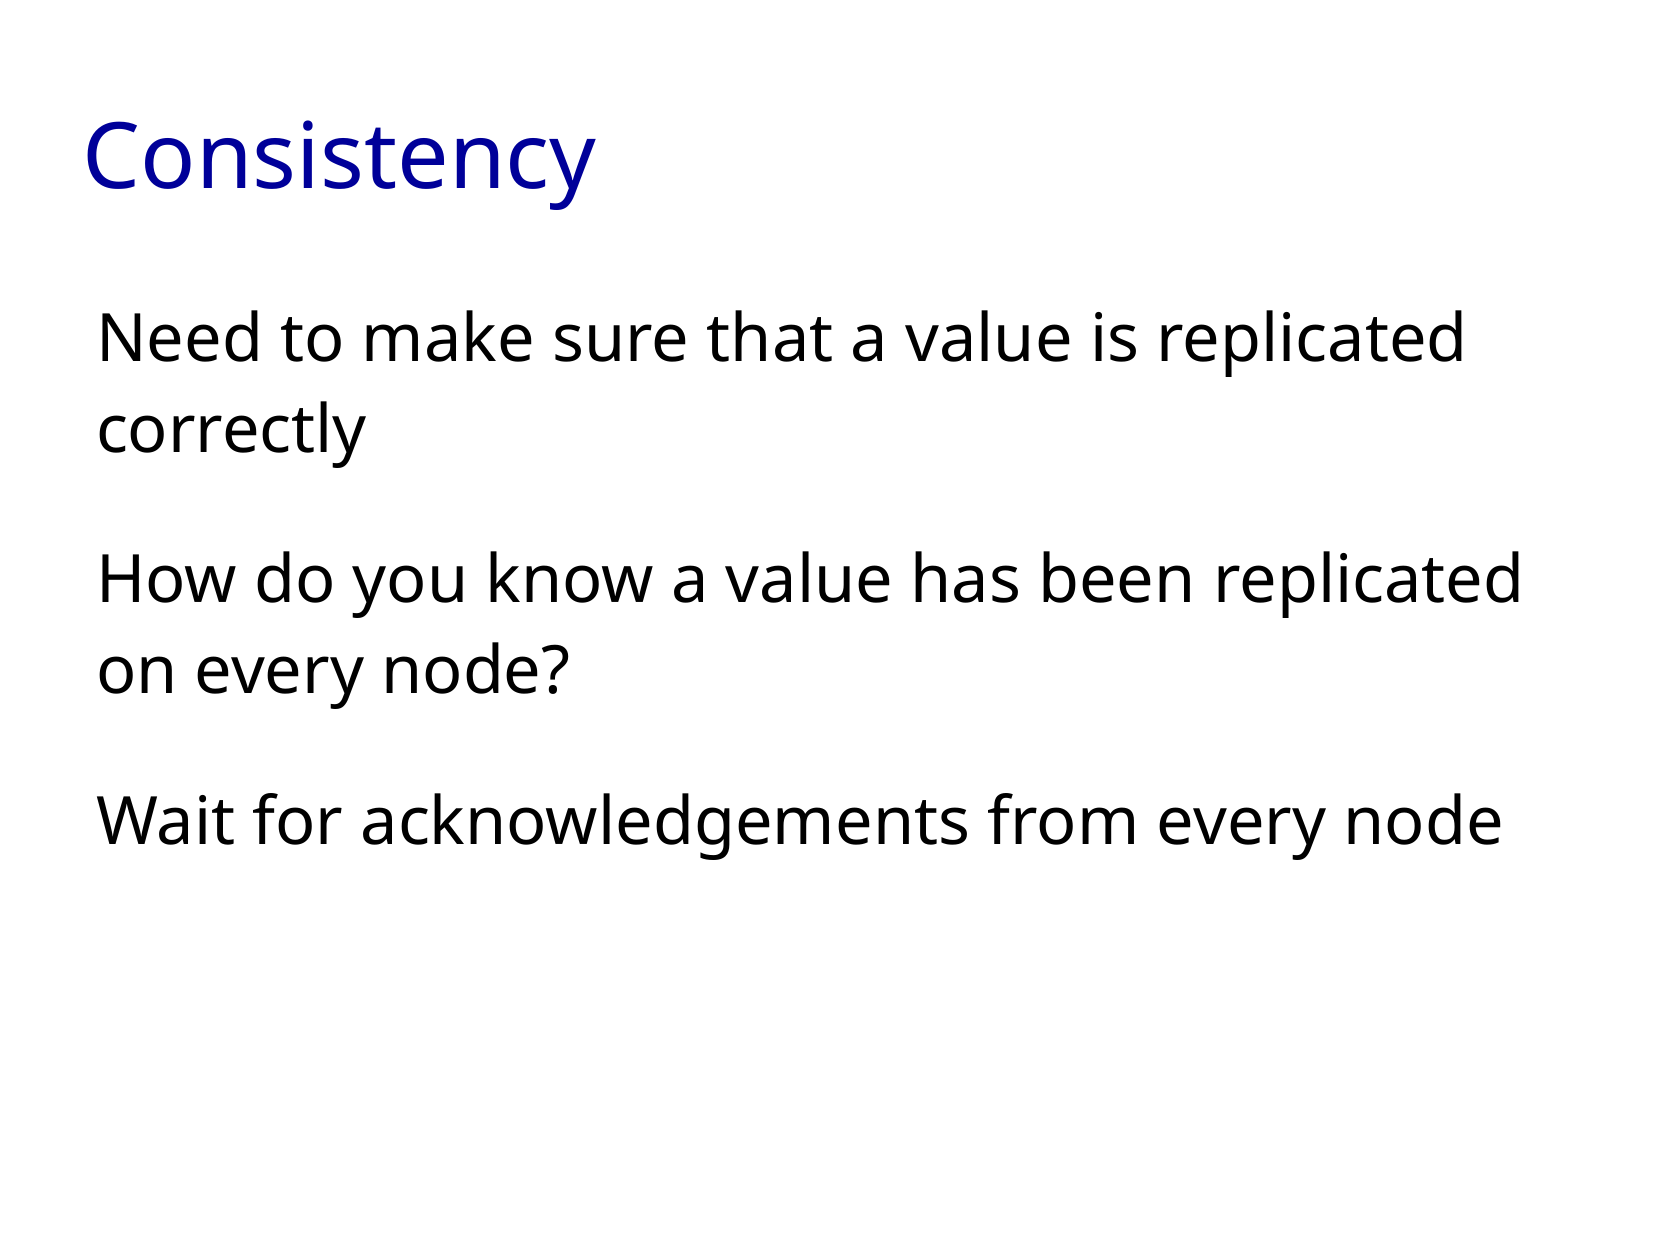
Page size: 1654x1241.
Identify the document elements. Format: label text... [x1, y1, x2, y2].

list Need to make sure that a value is replicated correctly How do you know a value has been replicated on every node? Wait for acknowledgements from every node [60, 290, 1571, 1096]
title Consistency [82, 49, 1571, 257]
